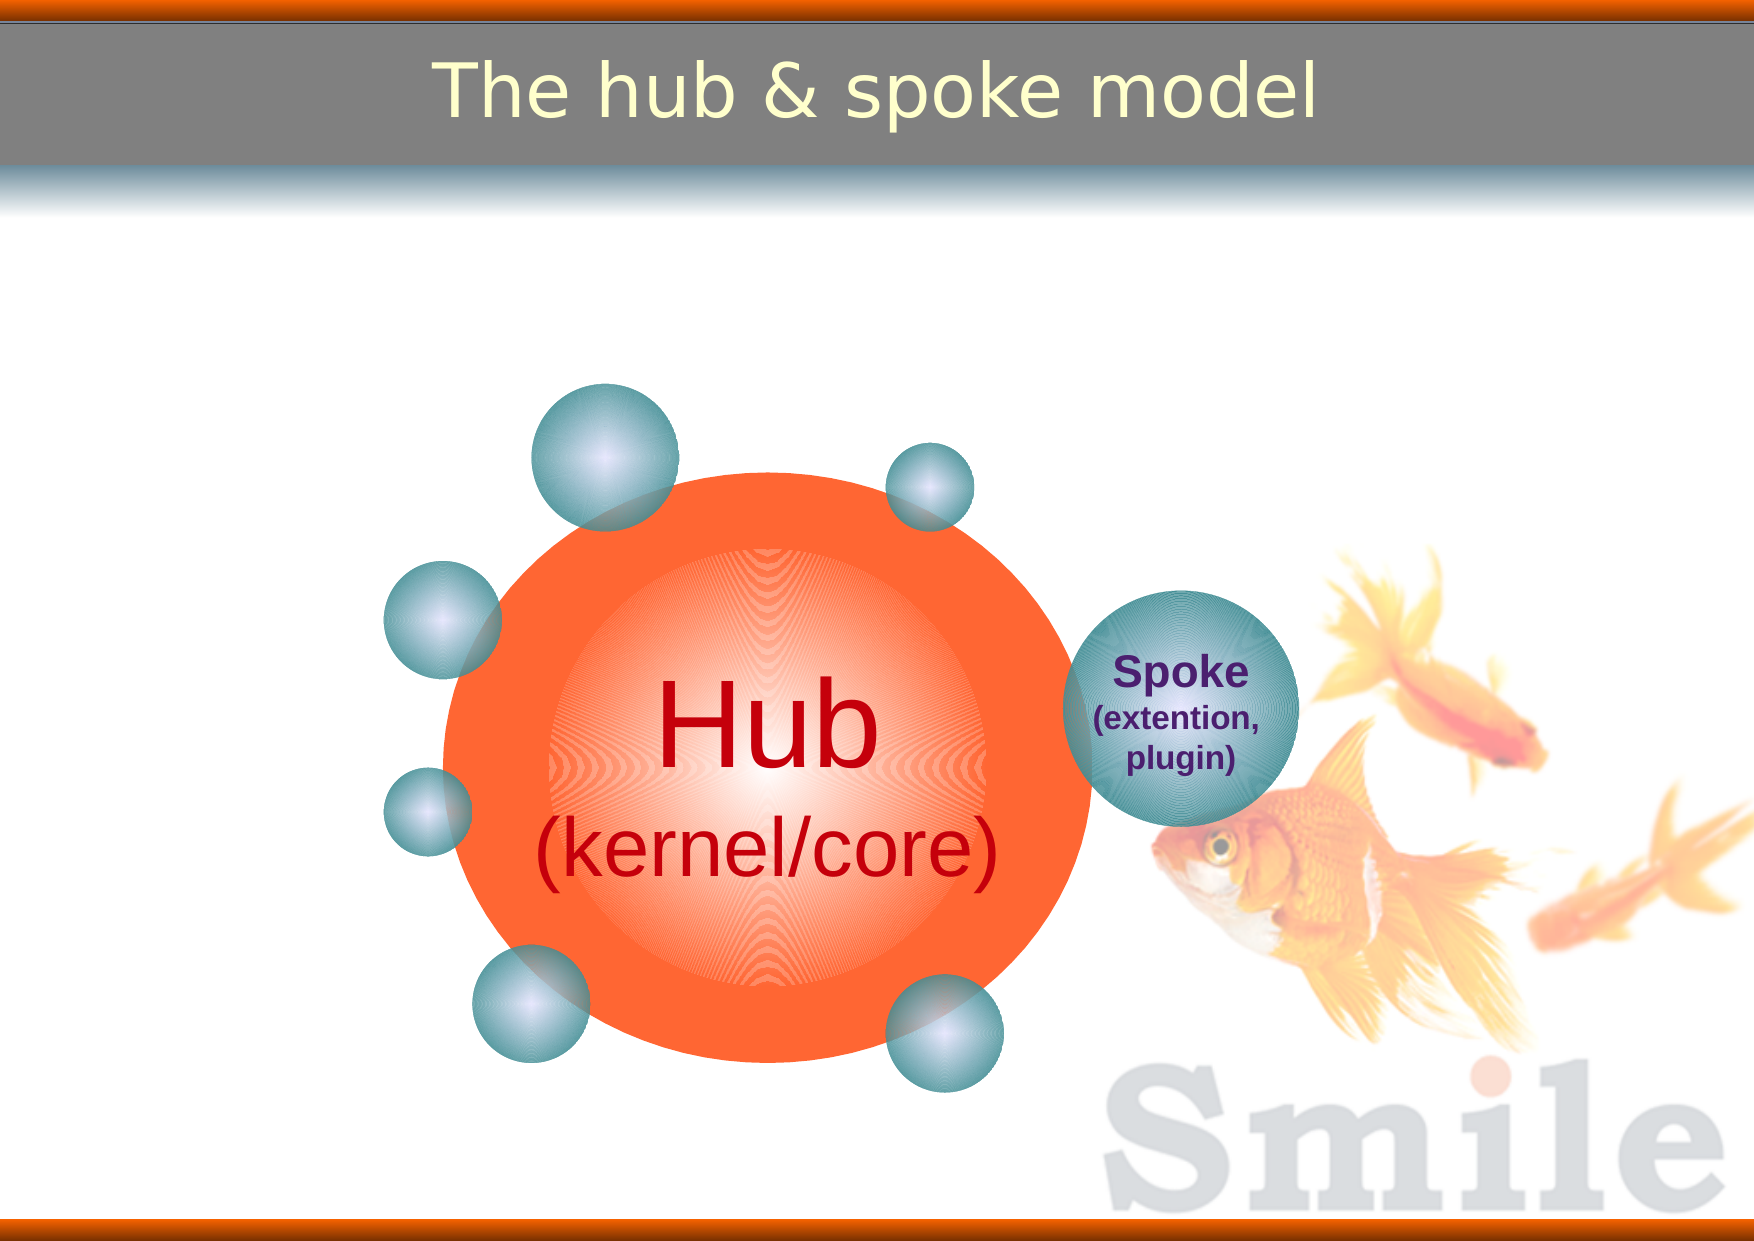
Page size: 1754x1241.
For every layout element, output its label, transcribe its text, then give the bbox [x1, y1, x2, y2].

picture [801, 439, 1754, 1218]
text_box [383, 561, 502, 680]
text_box [885, 442, 975, 532]
text_box Spoke (extention, plugin) [1062, 590, 1300, 827]
text_box [472, 944, 591, 1063]
text_box [383, 767, 473, 857]
text_box Hub (kernel/core) [442, 472, 1092, 1063]
text_box [531, 383, 680, 532]
text_box [885, 974, 1004, 1093]
title The hub & spoke model [0, 15, 1754, 174]
